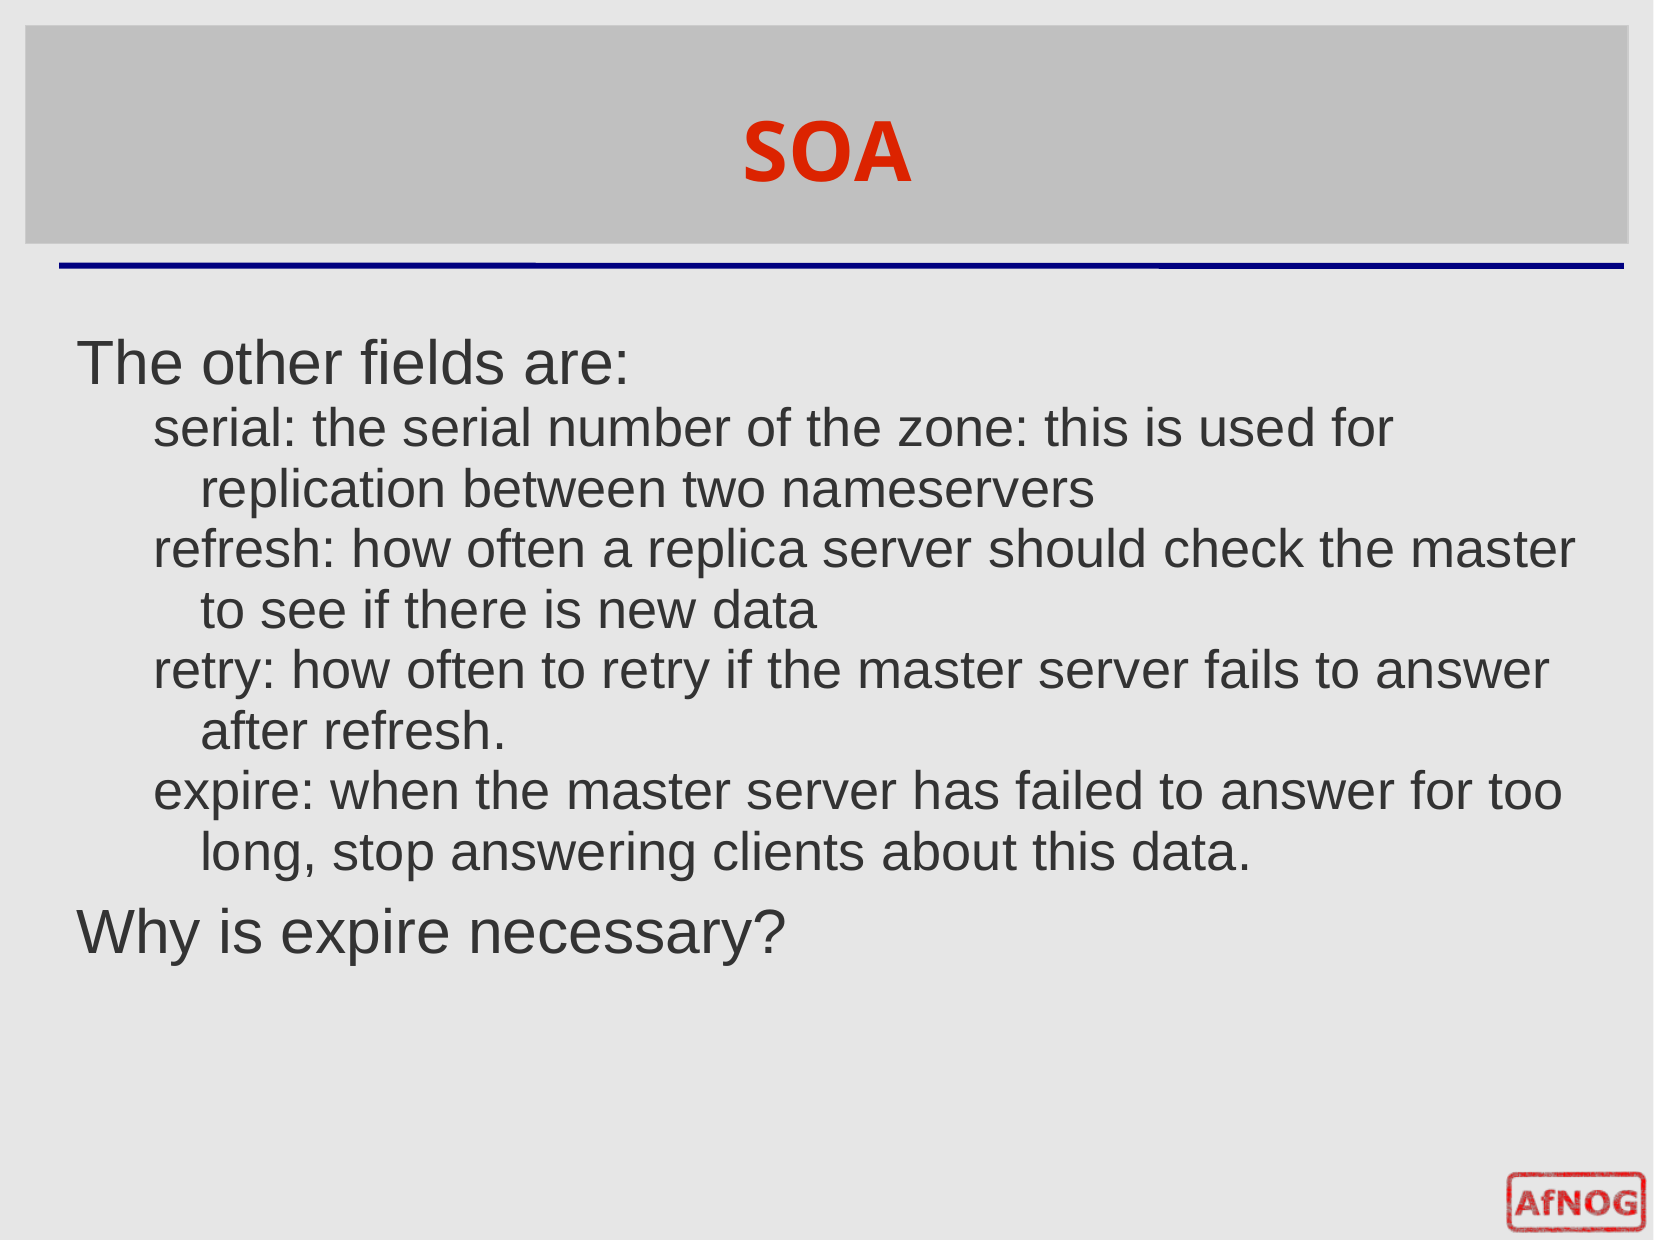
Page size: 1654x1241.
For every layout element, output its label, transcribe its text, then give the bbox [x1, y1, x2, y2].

title SOA [121, 46, 1534, 254]
picture [1505, 1170, 1648, 1235]
list The other fields are: serial: the serial number of the zone: this is used for replication between two nameservers refresh: how often a replica server should check the master to see if there is new data retry: how often to retry if the master server fails to answer after refresh. expire: when the master server has failed to answer for too long, stop answering clients about this data. Why is expire necessary? [59, 322, 1595, 1185]
